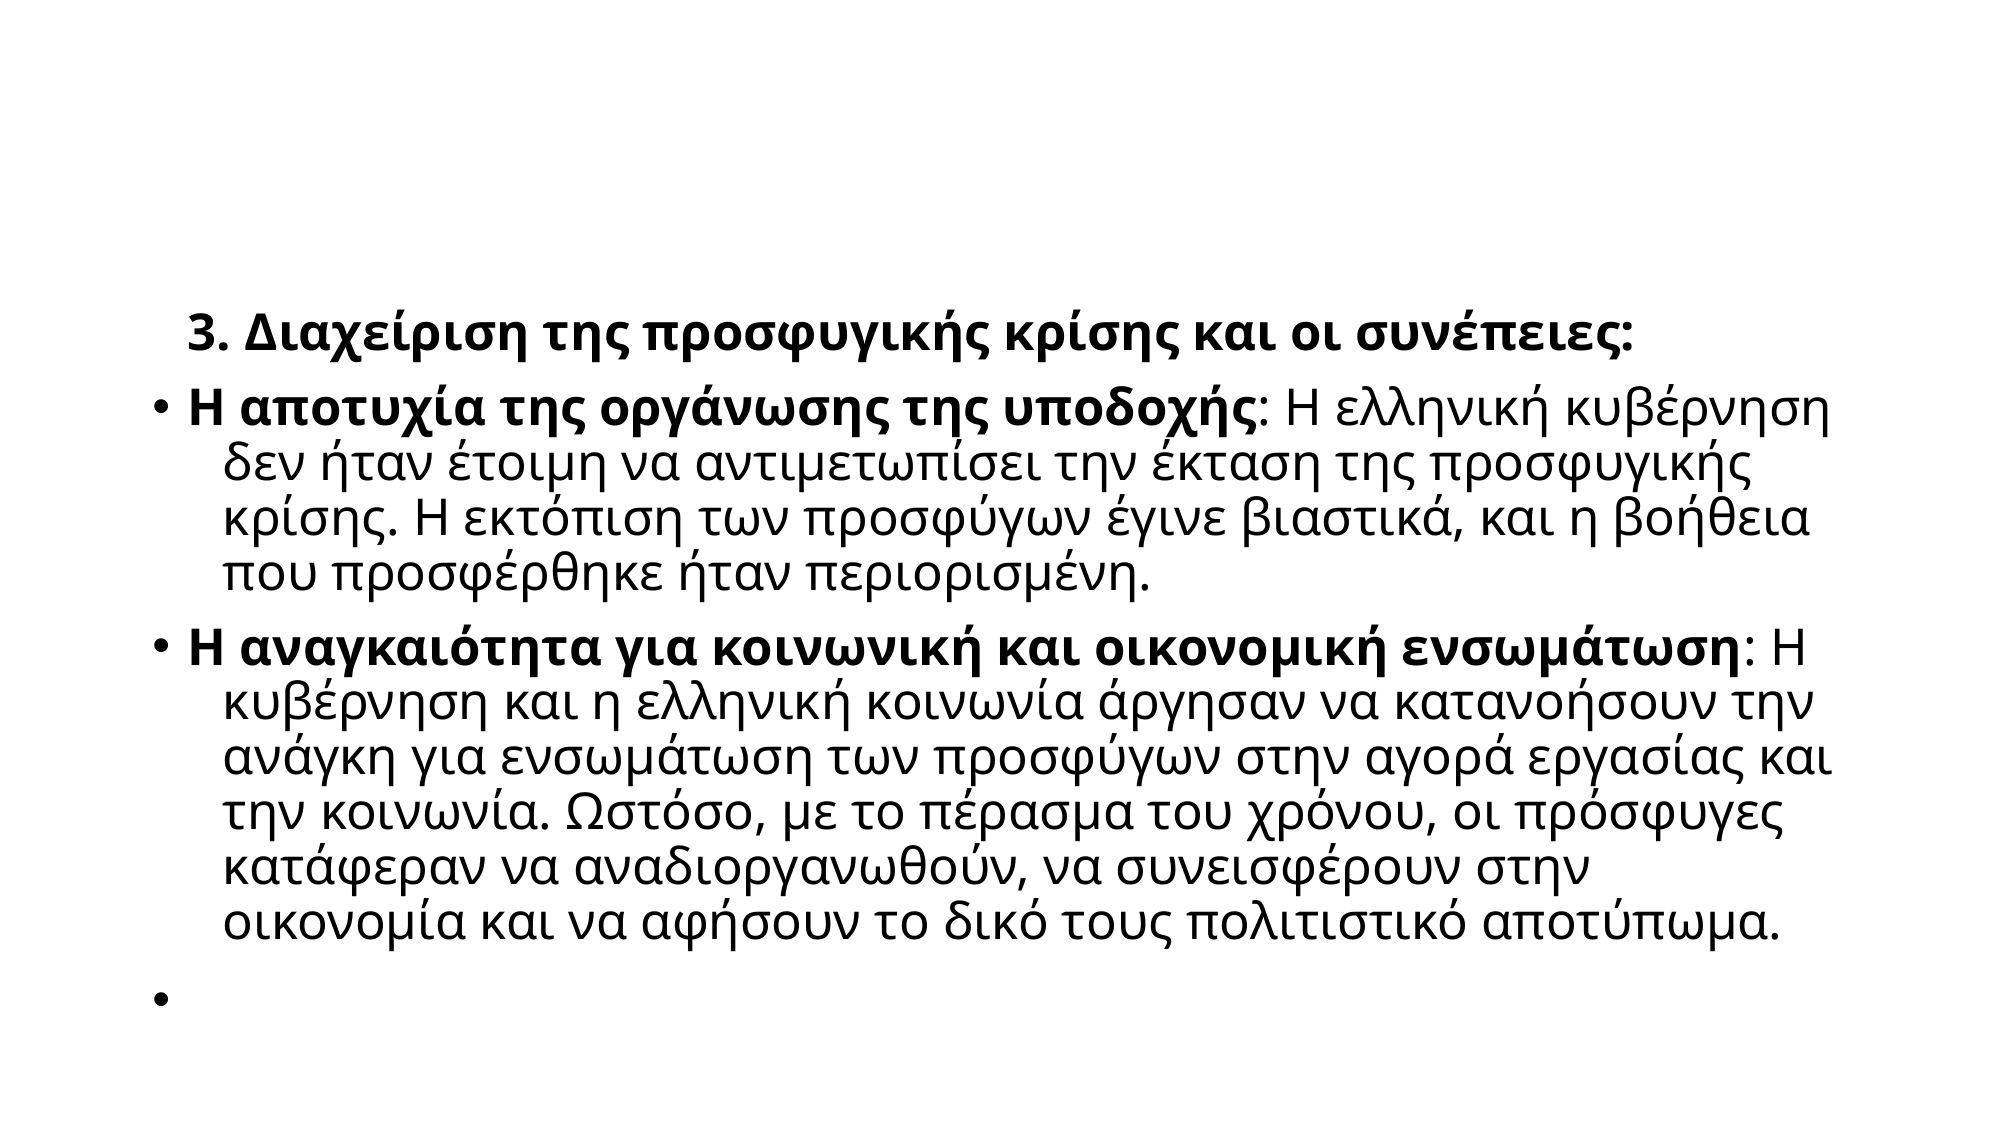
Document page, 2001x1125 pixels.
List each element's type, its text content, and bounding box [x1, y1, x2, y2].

list 3. Διαχείριση της προσφυγικής κρίσης και οι συνέπειες: Η αποτυχία της οργάνωσης της υποδοχής: Η ελληνική κυβέρνηση δεν ήταν έτοιμη να αντιμετωπίσει την έκταση της προσφυγικής κρίσης. Η εκτόπιση των προσφύγων έγινε βιαστικά, και η βοήθεια που προσφέρθηκε ήταν περιορισμένη. Η αναγκαιότητα για κοινωνική και οικονομική ενσωμάτωση: Η κυβέρνηση και η ελληνική κοινωνία άργησαν να κατανοήσουν την ανάγκη για ενσωμάτωση των προσφύγων στην αγορά εργασίας και την κοινωνία. Ωστόσο, με το πέρασμα του χρόνου, οι πρόσφυγες κατάφεραν να αναδιοργανωθούν, να συνεισφέρουν στην οικονομία και να αφήσουν το δικό τους πολιτιστικό αποτύπωμα. [137, 299, 1863, 1014]
